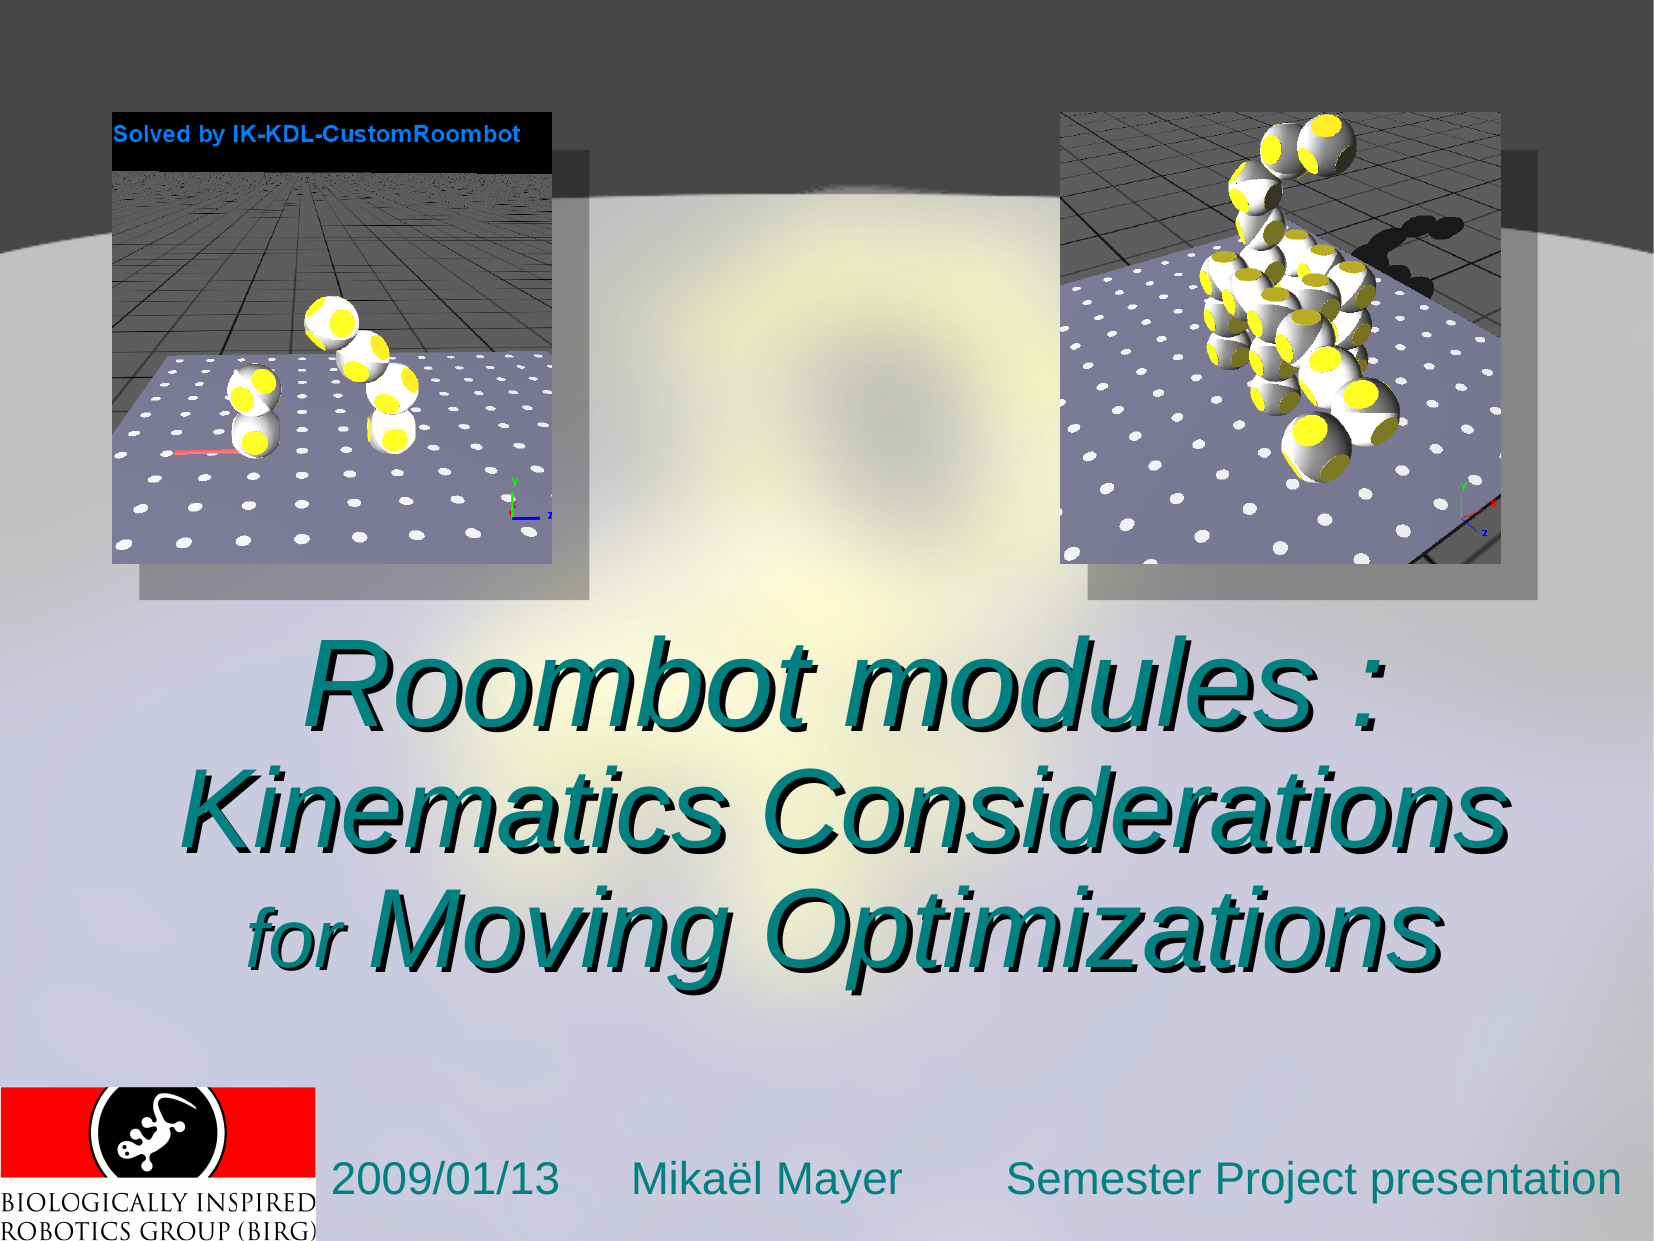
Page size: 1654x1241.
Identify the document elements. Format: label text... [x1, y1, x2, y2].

text_box [139, 150, 590, 601]
text_box [1087, 150, 1538, 601]
title Roombot modules : Kinematics Considerations for Moving Optimizations [75, 619, 1613, 1156]
text_box 2009/01/13 Mikaël Mayer Semester Project presentation [316, 1156, 1654, 1205]
picture [0, 0, 1654, 1241]
